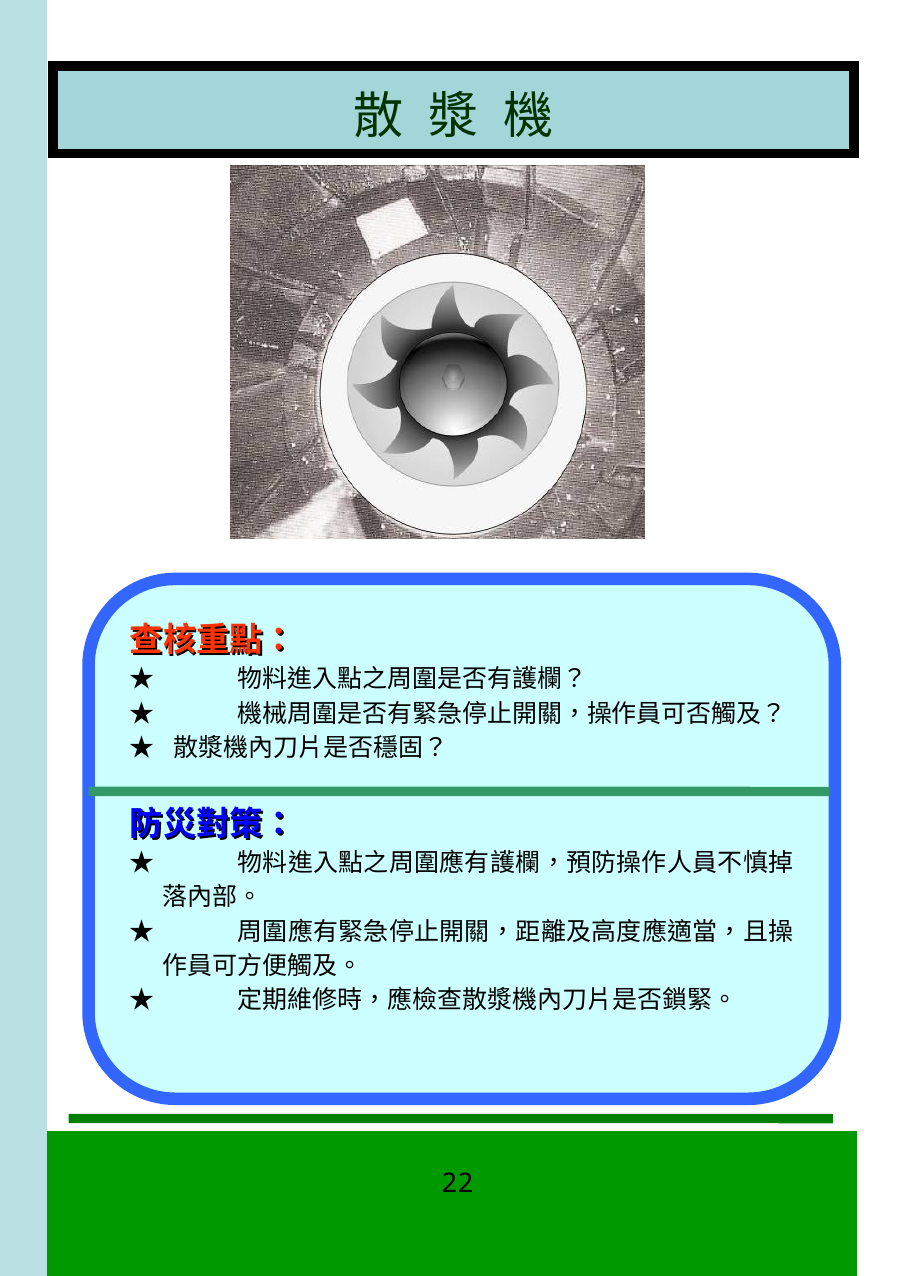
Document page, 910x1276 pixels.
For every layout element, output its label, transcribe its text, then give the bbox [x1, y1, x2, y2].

text_box 查核重點： ★ 物料進入點之周圍是否有護欄？ ★ 機械周圍是否有緊急停止開關，操作員可否觸及？ ★ 散漿機內刀片是否穩固？ 防災對策： ★ 物料進入點之周圍應有護欄，預防操作人員不慎掉落內部。 ★ 周圍應有緊急停止開關，距離及高度應適當，且操作員可方便觸及。 ★ 定期維修時，應檢查散漿機內刀片是否鎖緊。 [88, 578, 835, 1099]
text_box [0, 0, 47, 1276]
text_box 22 [422, 1157, 493, 1207]
picture [230, 165, 645, 540]
text_box 散 漿 機 [254, 75, 678, 152]
